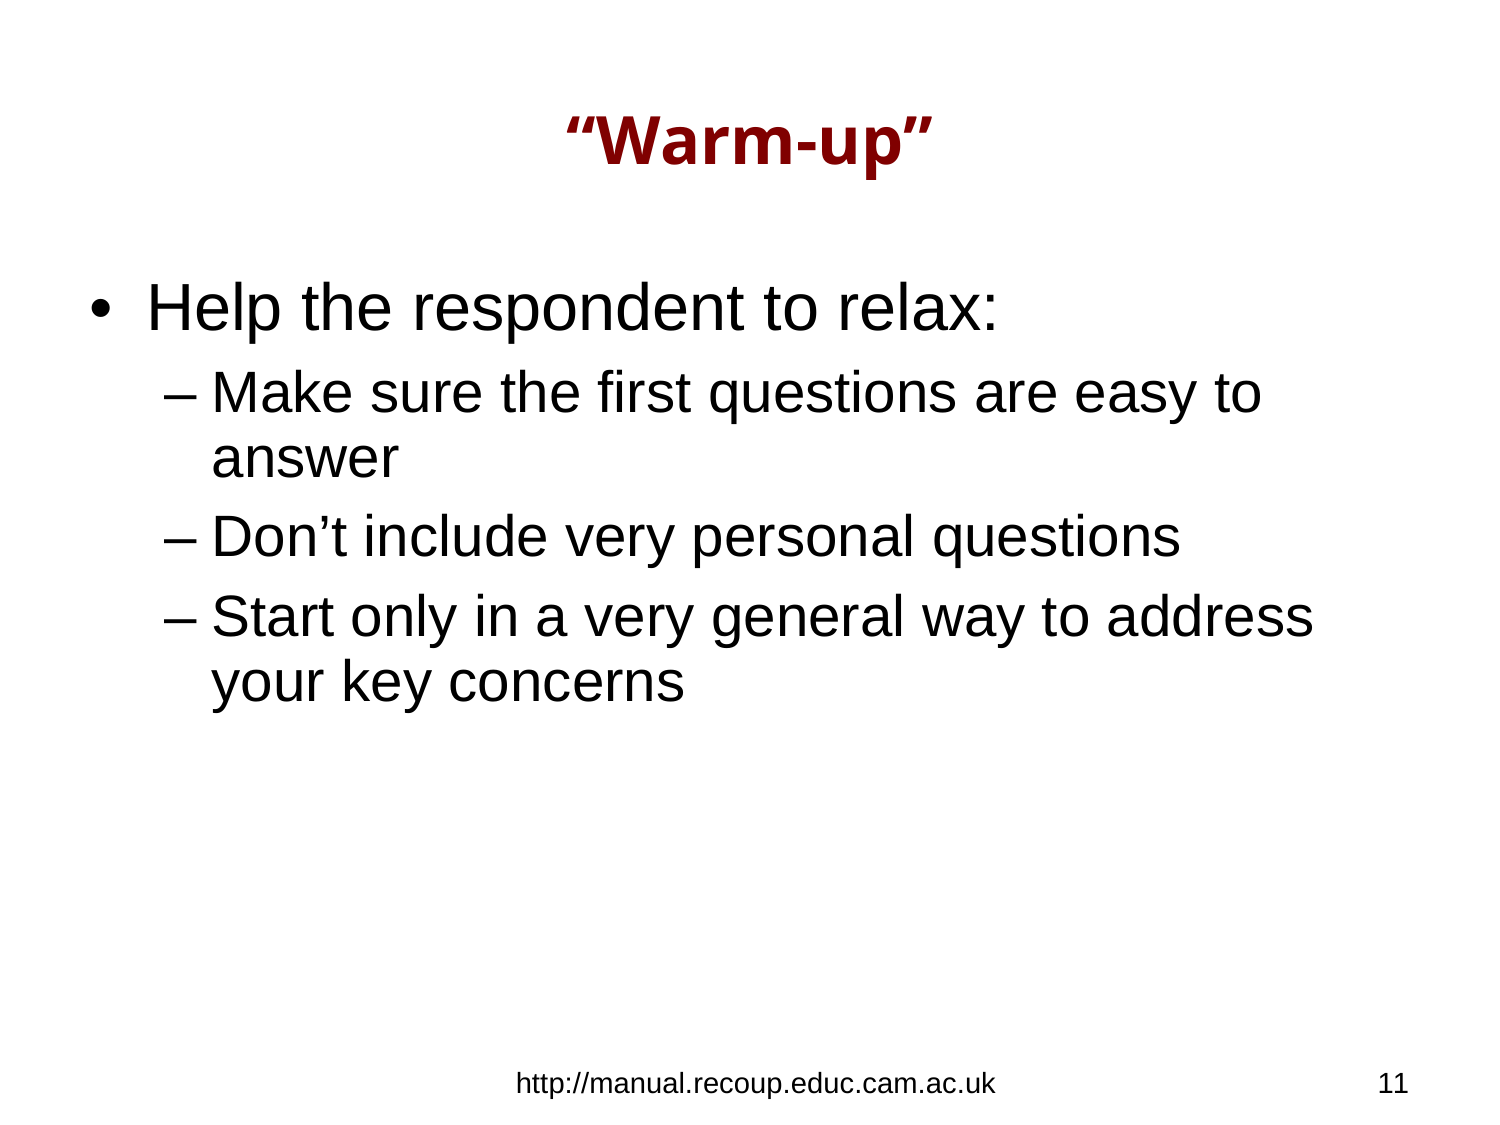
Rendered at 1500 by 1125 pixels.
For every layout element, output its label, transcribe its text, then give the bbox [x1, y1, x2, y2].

title “Warm-up” [75, 45, 1426, 233]
list Help the respondent to relax: Make sure the first questions are easy to answer Don’t include very personal questions Start only in a very general way to address your key concerns [75, 262, 1426, 1006]
